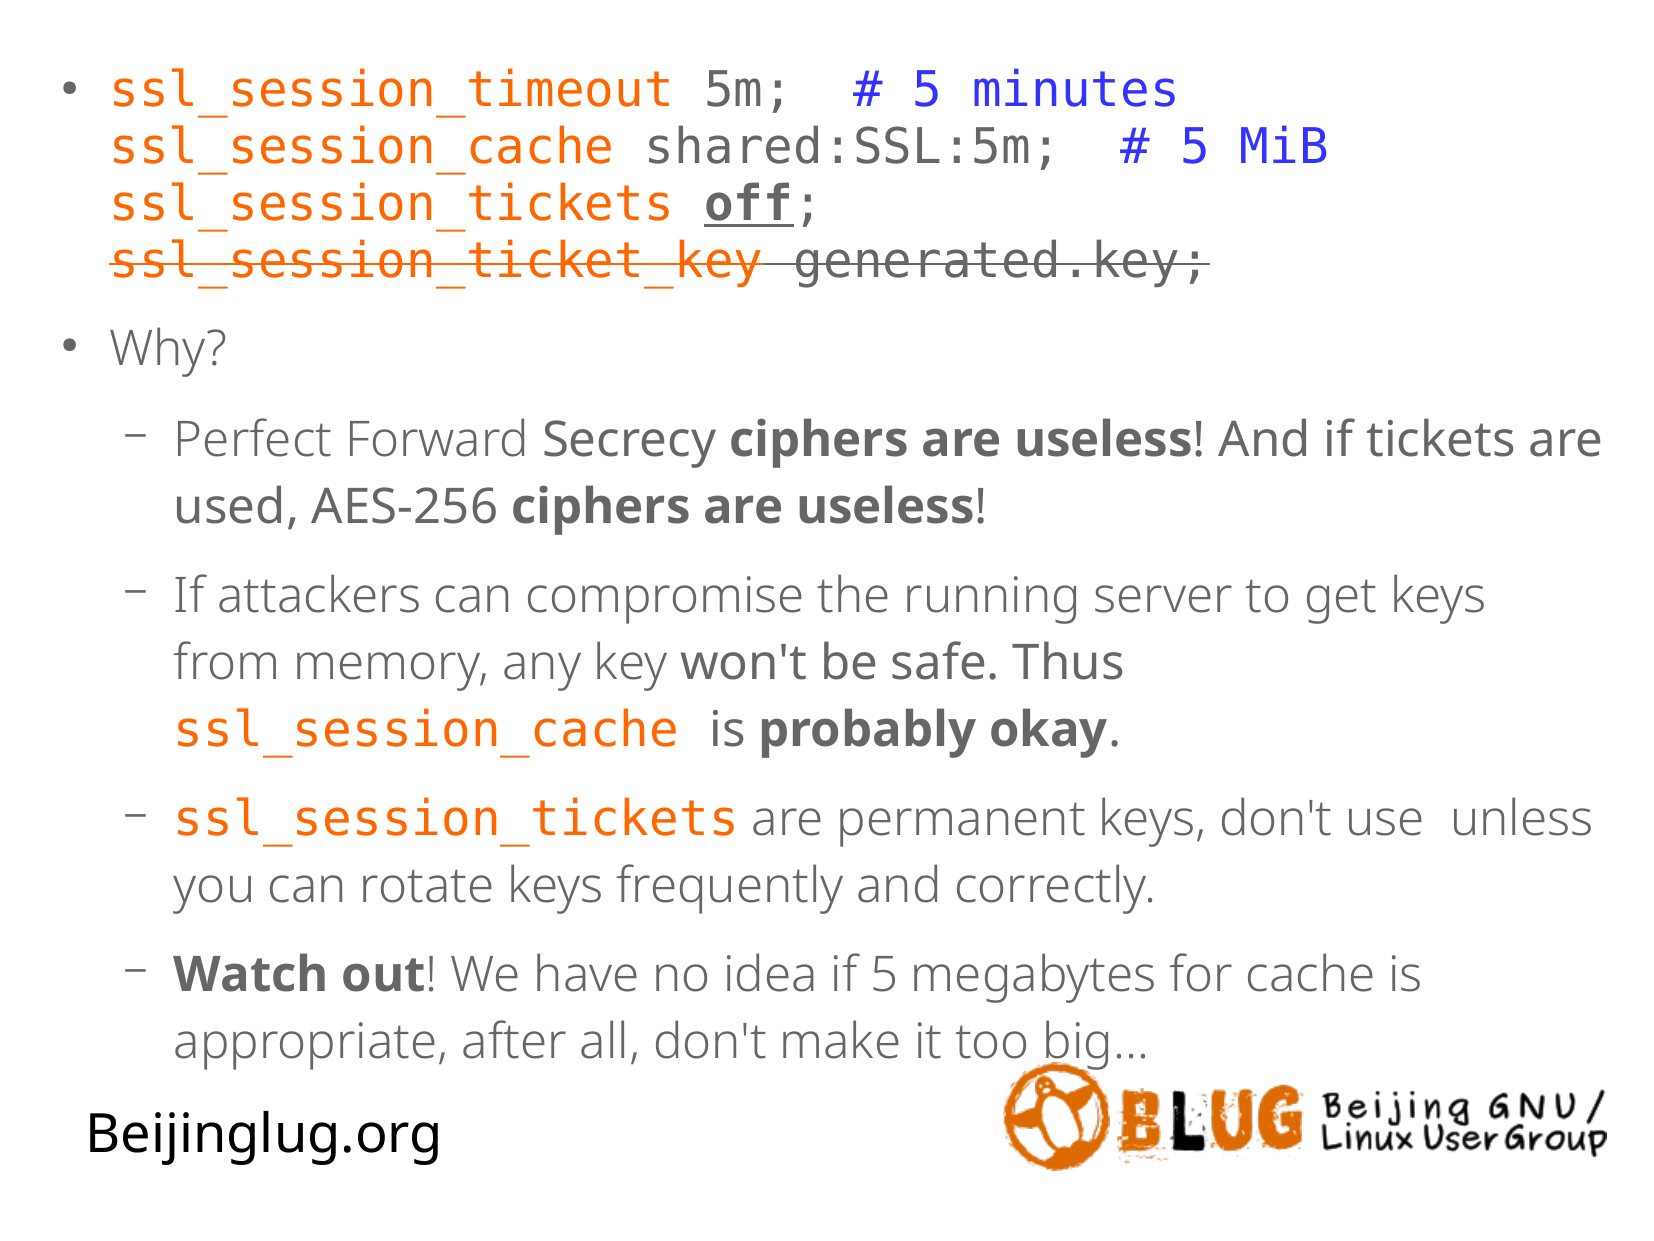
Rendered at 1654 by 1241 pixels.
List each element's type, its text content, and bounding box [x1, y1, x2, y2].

picture [1003, 1062, 1607, 1171]
list ssl_session_timeout 5m; # 5 minutes ssl_session_cache shared:SSL:5m; # 5 MiB ssl_session_tickets off; ssl_session_ticket_key generated.key; Why? Perfect Forward Secrecy ciphers are useless! And if tickets are used, AES-256 ciphers are useless! If attackers can compromise the running server to get keys from memory, any key won't be safe. Thus ssl_session_cache is probably okay. ssl_session_tickets are permanent keys, don't use unless you can rotate keys frequently and correctly. Watch out! We have no idea if 5 megabytes for cache is appropriate, after all, don't make it too big... [44, 60, 1606, 1074]
